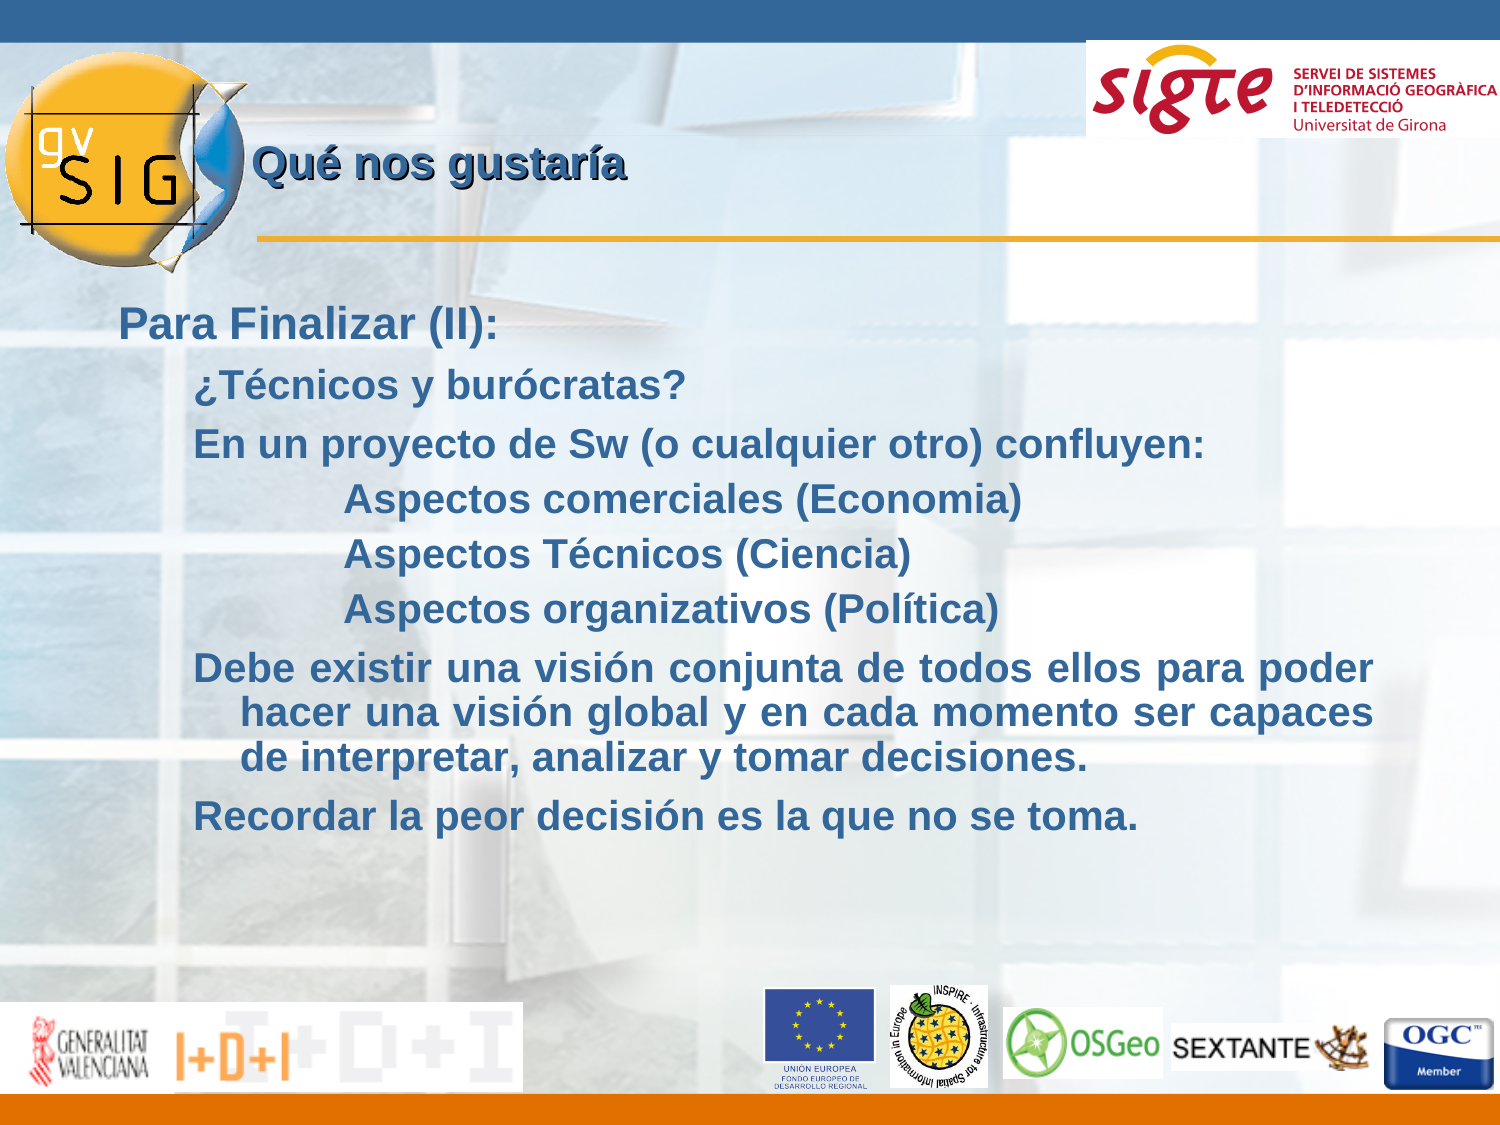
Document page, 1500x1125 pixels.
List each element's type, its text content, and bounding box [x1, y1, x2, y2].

picture [0, 1002, 523, 1094]
picture [890, 985, 988, 1088]
text_box Qué nos gustaría [236, 131, 1500, 199]
picture [0, 49, 250, 276]
list Para Finalizar (II): ¿Técnicos y burócratas? En un proyecto de Sw (o cualquier otro) confluyen: Aspectos comerciales (Economia) Aspectos Técnicos (Ciencia) Aspectos organizativos (Política) Debe existir una visión conjunta de todos ellos para poder hacer una visión global y en cada momento ser capaces de interpretar, analizar y tomar decisiones. Recordar la peor decisión es la que no se toma. [118, 299, 1375, 980]
picture [1171, 1023, 1375, 1071]
picture [1384, 1018, 1494, 1090]
picture [1086, 40, 1500, 131]
picture [1003, 1007, 1163, 1079]
picture [763, 987, 876, 1089]
